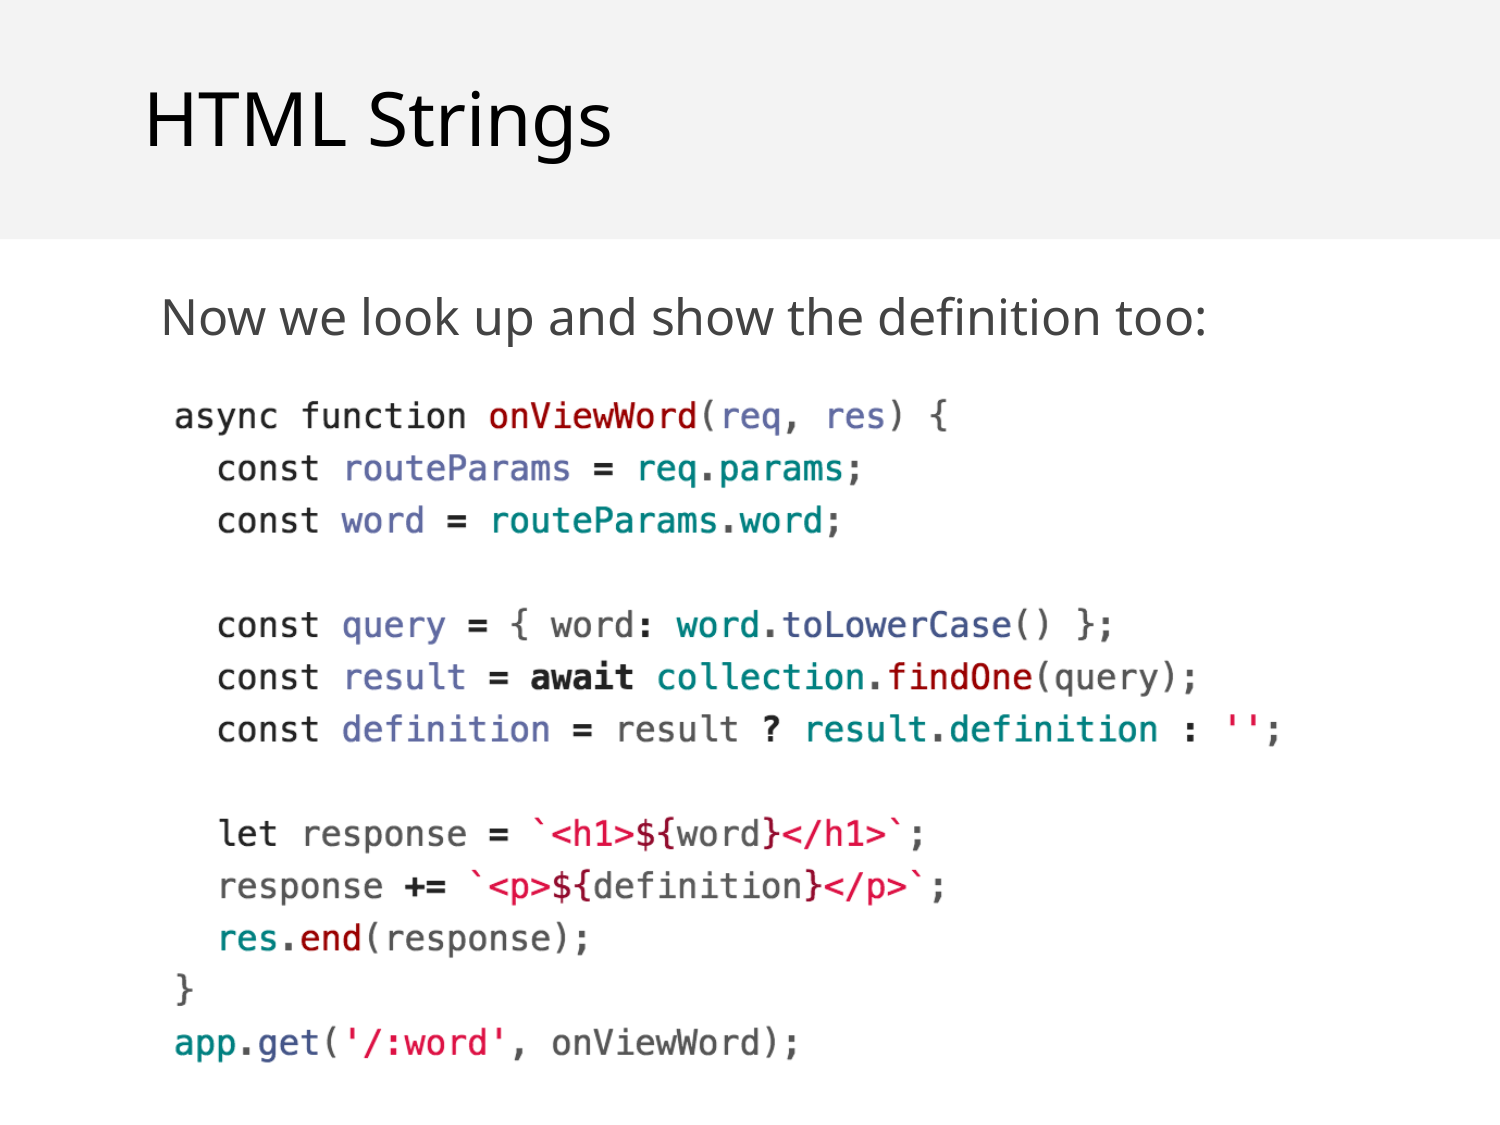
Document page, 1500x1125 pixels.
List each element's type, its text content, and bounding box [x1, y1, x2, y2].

picture [145, 376, 1309, 1081]
title HTML Strings [128, 56, 1372, 183]
list Now we look up and show the definition too: [145, 260, 1372, 455]
